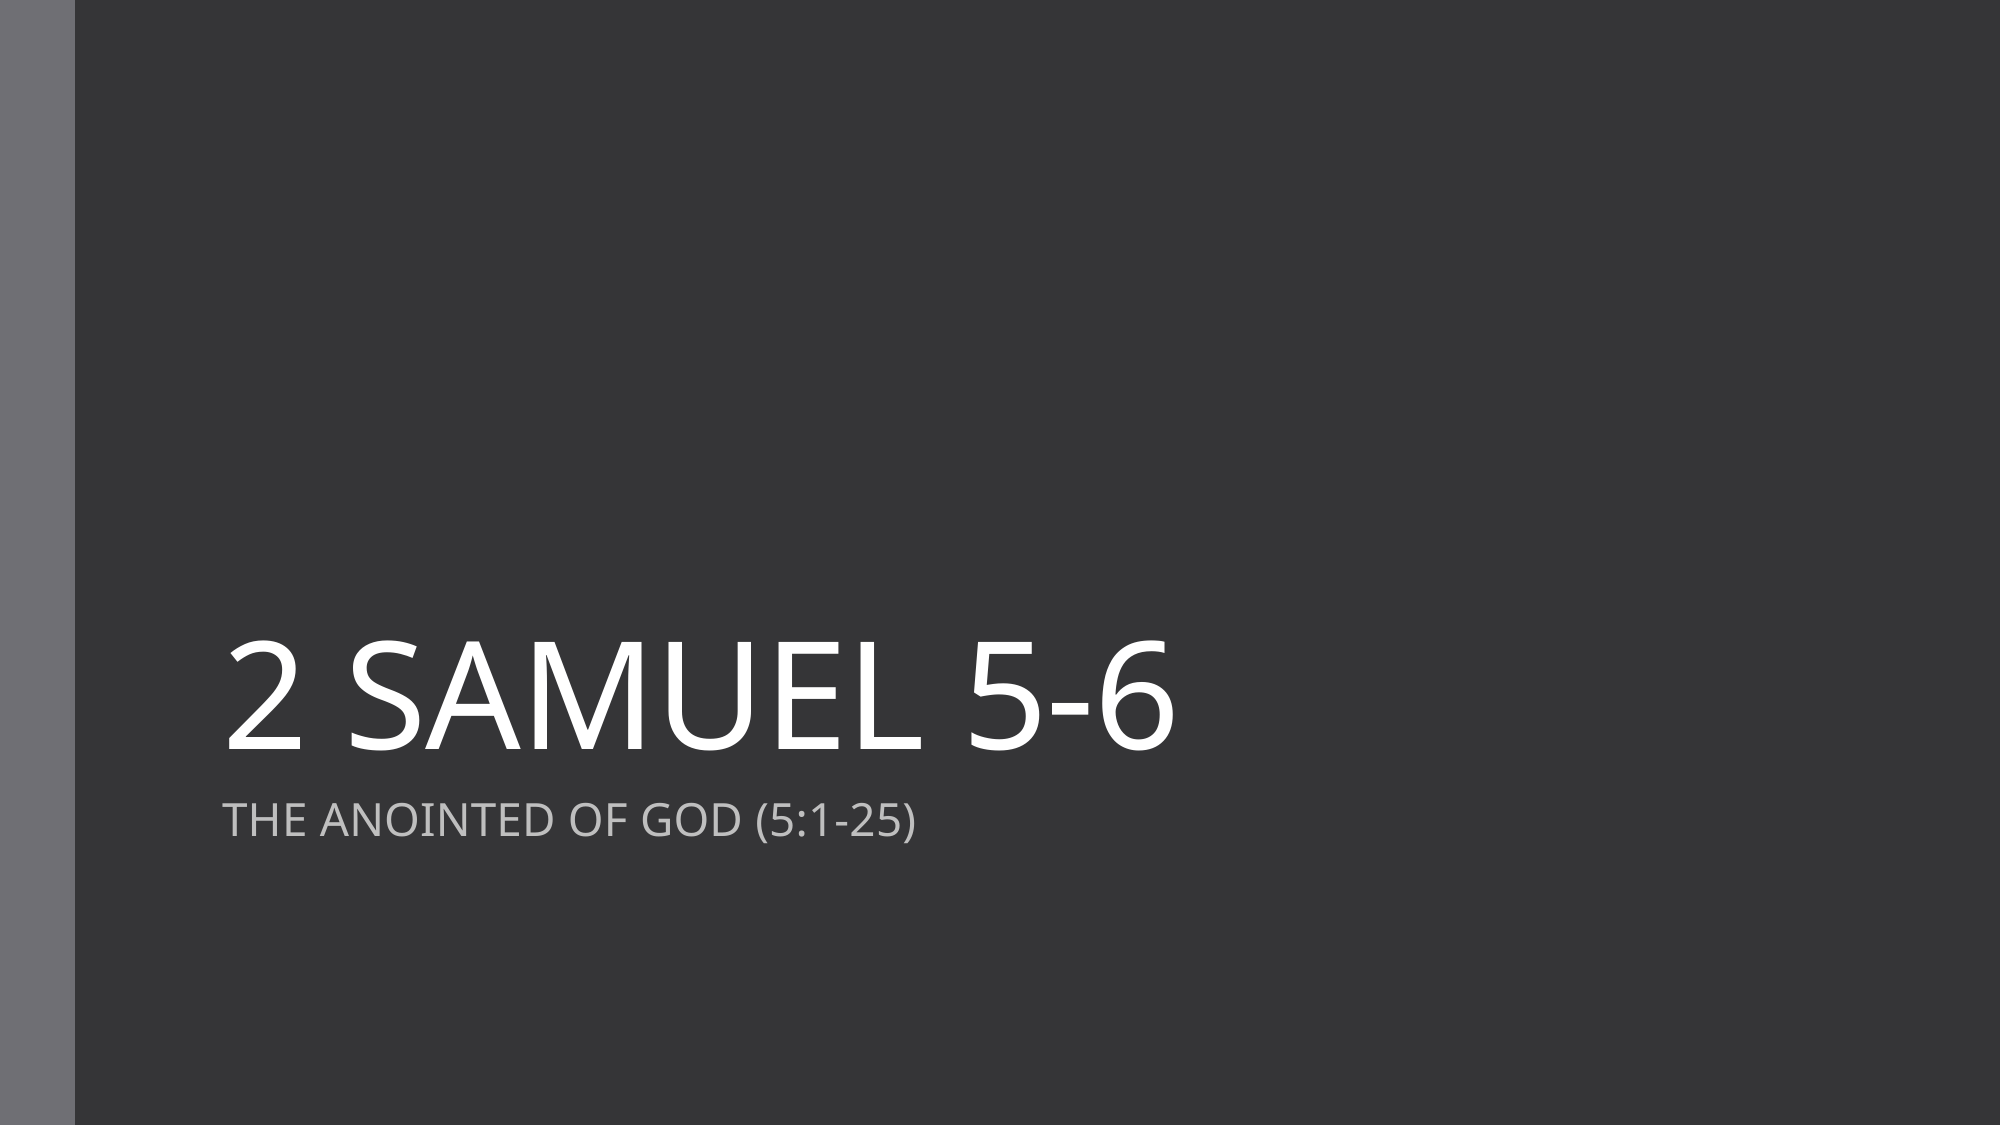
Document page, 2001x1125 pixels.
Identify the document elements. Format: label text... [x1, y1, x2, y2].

title 2 SAMUEL 5-6 [206, 124, 1752, 787]
subtitle THE ANOINTED OF GOD (5:1-25) [206, 787, 1752, 1066]
